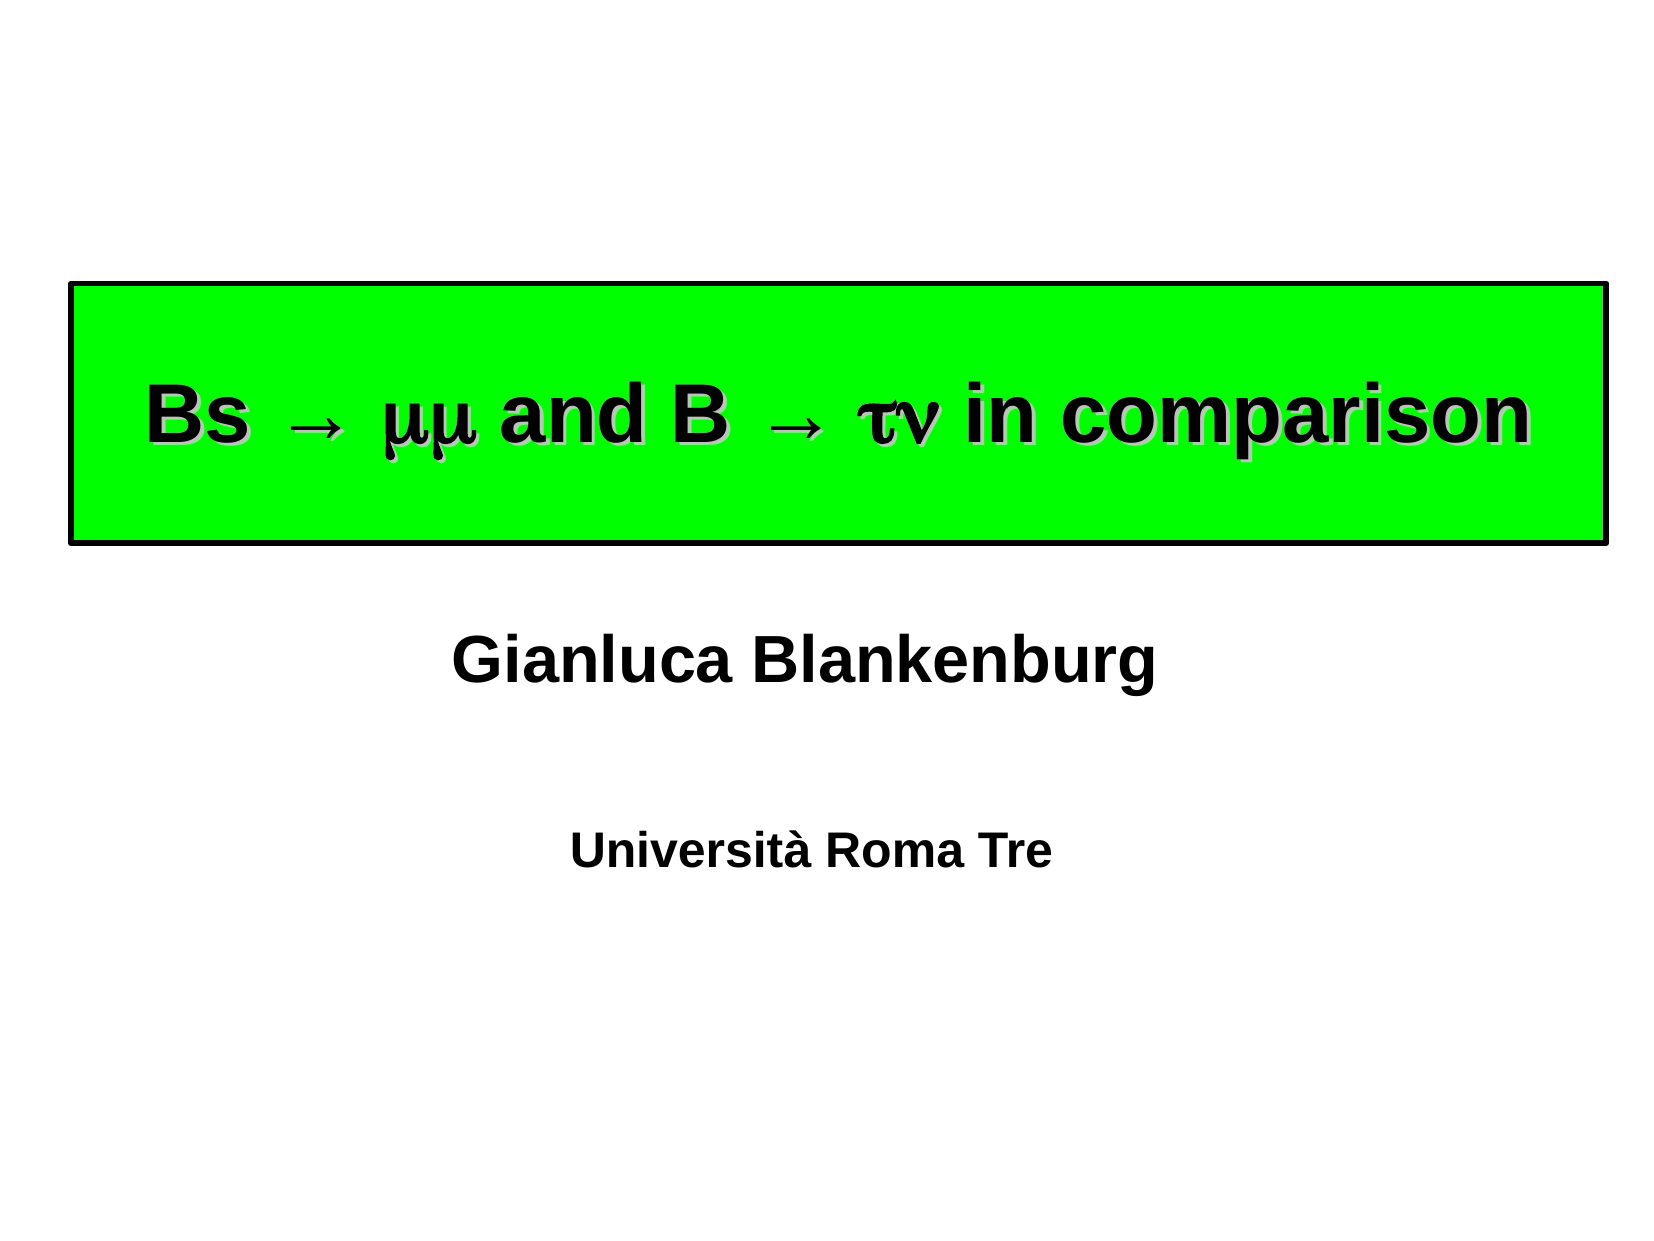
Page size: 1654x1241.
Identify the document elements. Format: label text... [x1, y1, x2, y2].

text_box Bs → mm and B → tn in comparison [70, 283, 1607, 544]
text_box Università Roma Tre [555, 814, 1111, 886]
text_box Gianluca Blankenburg [437, 614, 1193, 704]
